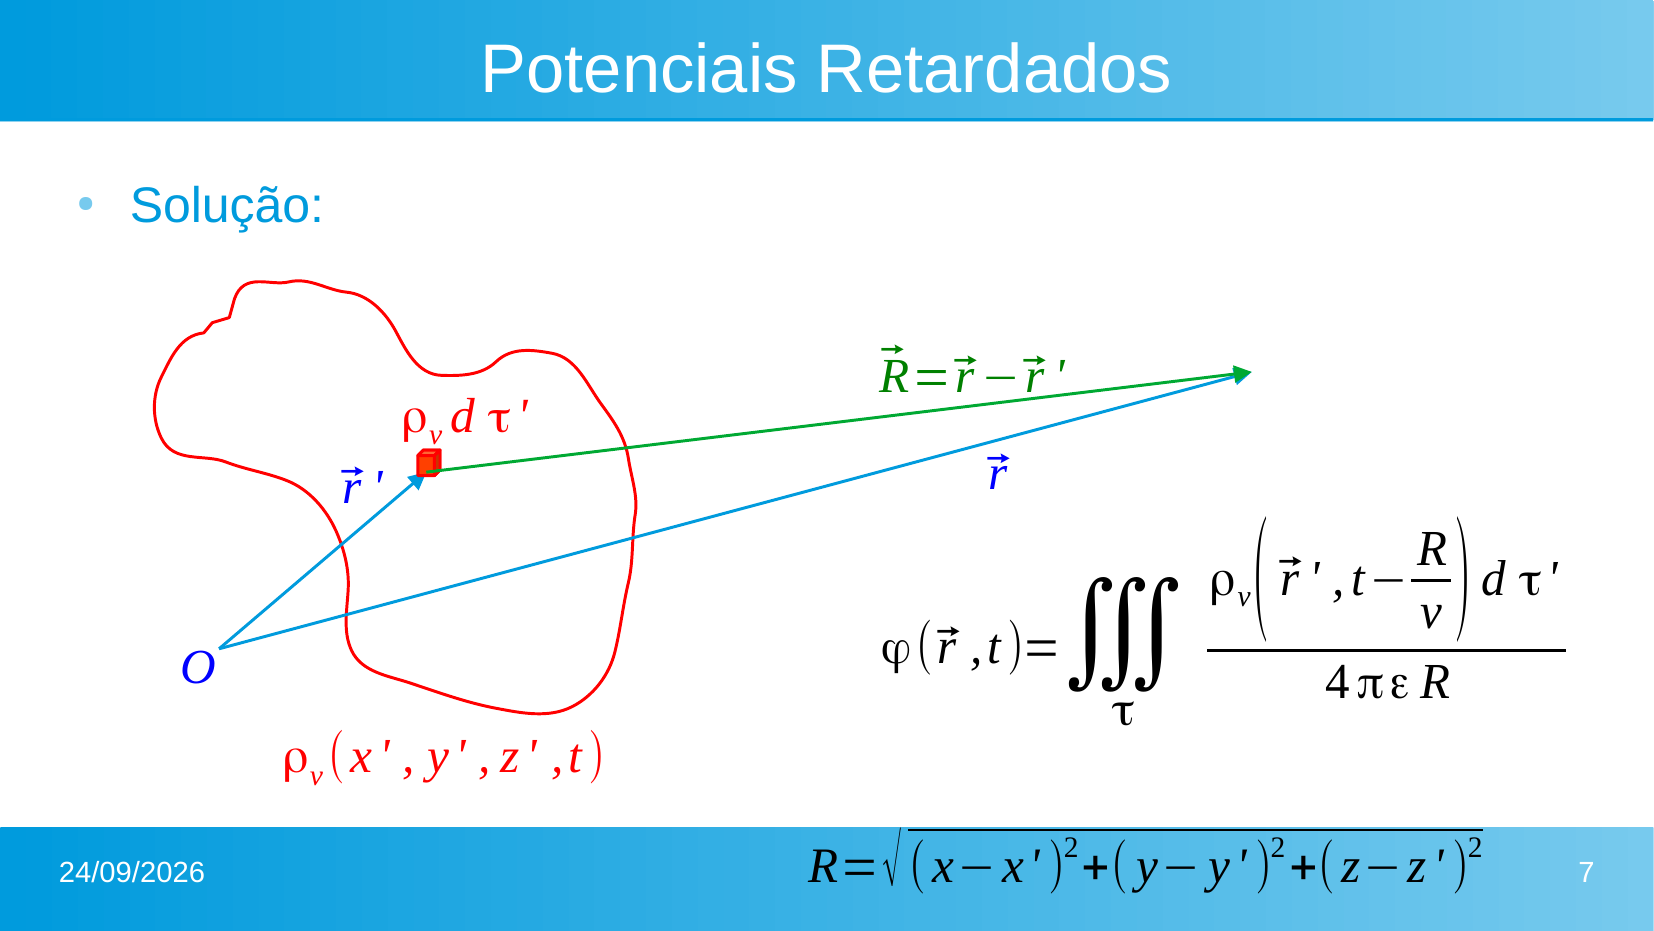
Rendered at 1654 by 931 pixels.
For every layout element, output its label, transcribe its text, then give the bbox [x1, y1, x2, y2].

list Solução: [1173, 378, 1219, 384]
chart [174, 640, 224, 695]
list Solução: [59, 177, 1595, 384]
chart [798, 826, 1489, 897]
chart [870, 342, 1075, 404]
chart [1011, 396, 1075, 404]
text_box [417, 451, 441, 476]
title Potenciais Retardados [59, 29, 1595, 108]
chart [978, 446, 1019, 501]
chart [275, 728, 611, 792]
chart [333, 460, 394, 515]
chart [874, 514, 1575, 729]
list Solução: [161, 283, 585, 384]
chart [395, 388, 540, 451]
